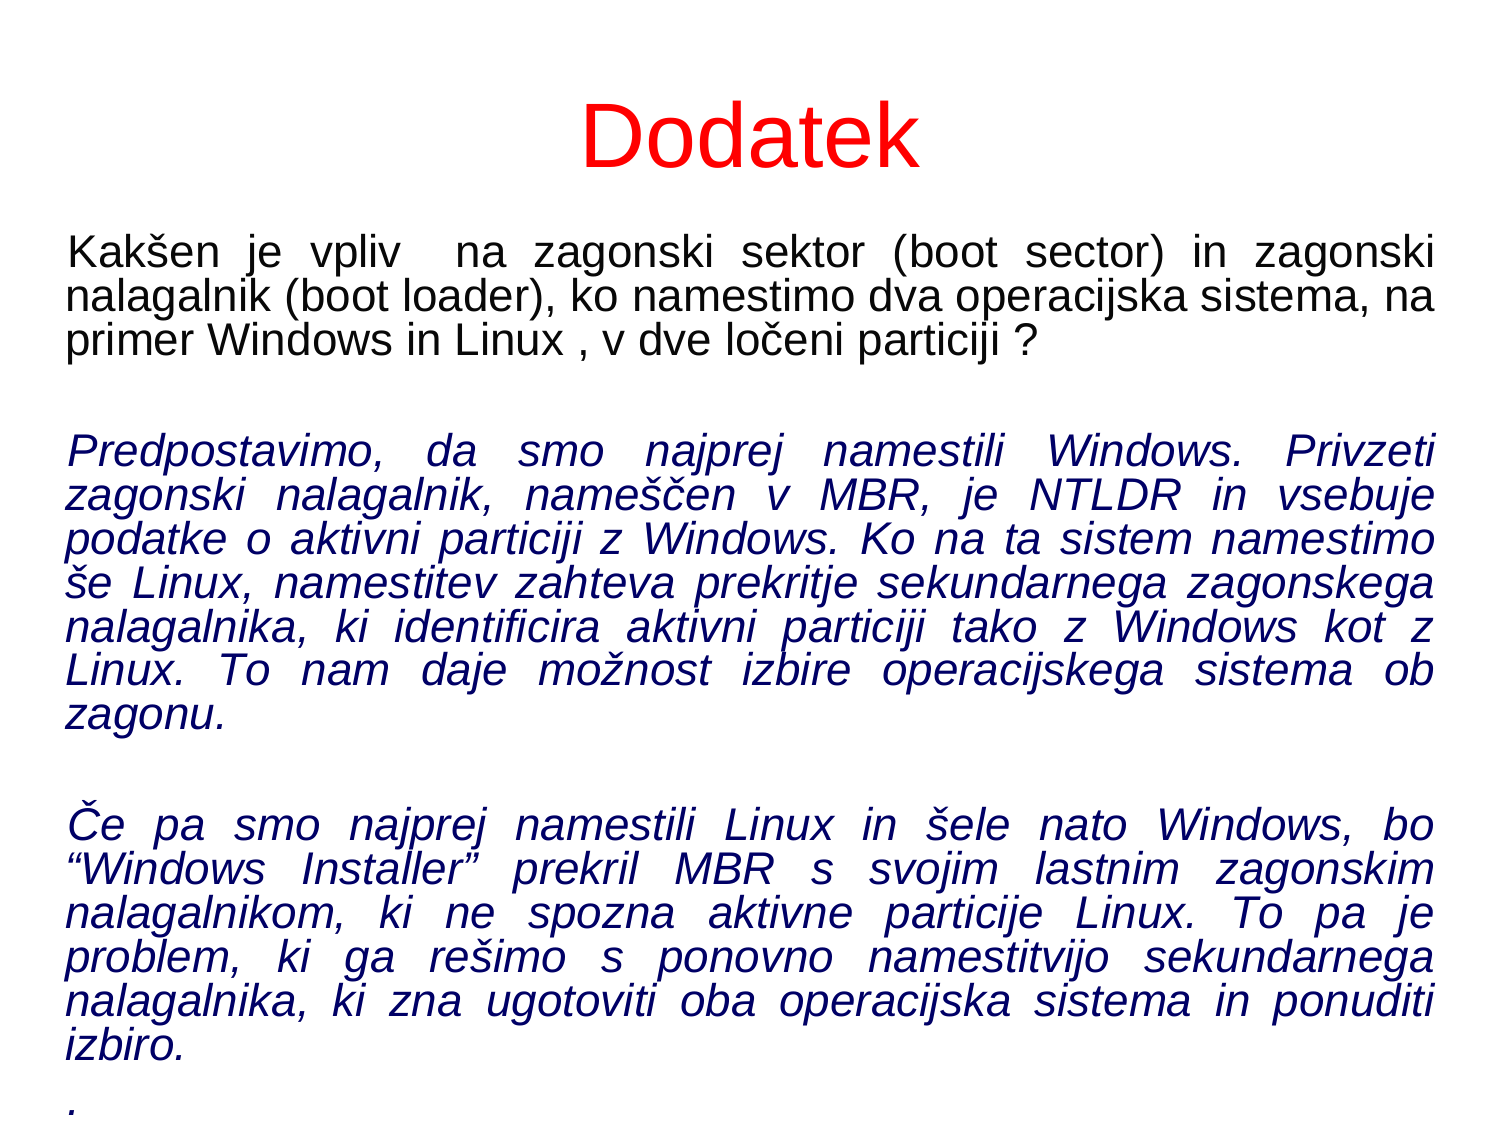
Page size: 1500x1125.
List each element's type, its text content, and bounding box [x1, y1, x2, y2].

title Dodatek [49, 37, 1451, 225]
list Kakšen je vpliv na zagonski sektor (boot sector) in zagonski nalagalnik (boot loader), ko namestimo dva operacijska sistema, na primer Windows in Linux , v dve ločeni particiji ? Predpostavimo, da smo najprej namestili Windows. Privzeti zagonski nalagalnik, nameščen v MBR, je NTLDR in vsebuje podatke o aktivni particiji z Windows. Ko na ta sistem namestimo še Linux, namestitev zahteva prekritje sekundarnega zagonskega nalagalnika, ki identificira aktivni particiji tako z Windows kot z Linux. To nam daje možnost izbire operacijskega sistema ob zagonu. Če pa smo najprej namestili Linux in šele nato Windows, bo “Windows Installer” prekril MBR s svojim lastnim zagonskim nalagalnikom, ki ne spozna aktivne particije Linux. To pa je problem, ki ga rešimo s ponovno namestitvijo sekundarnega nalagalnika, ki zna ugotoviti oba operacijska sistema in ponuditi izbiro. . [50, 224, 1452, 1125]
